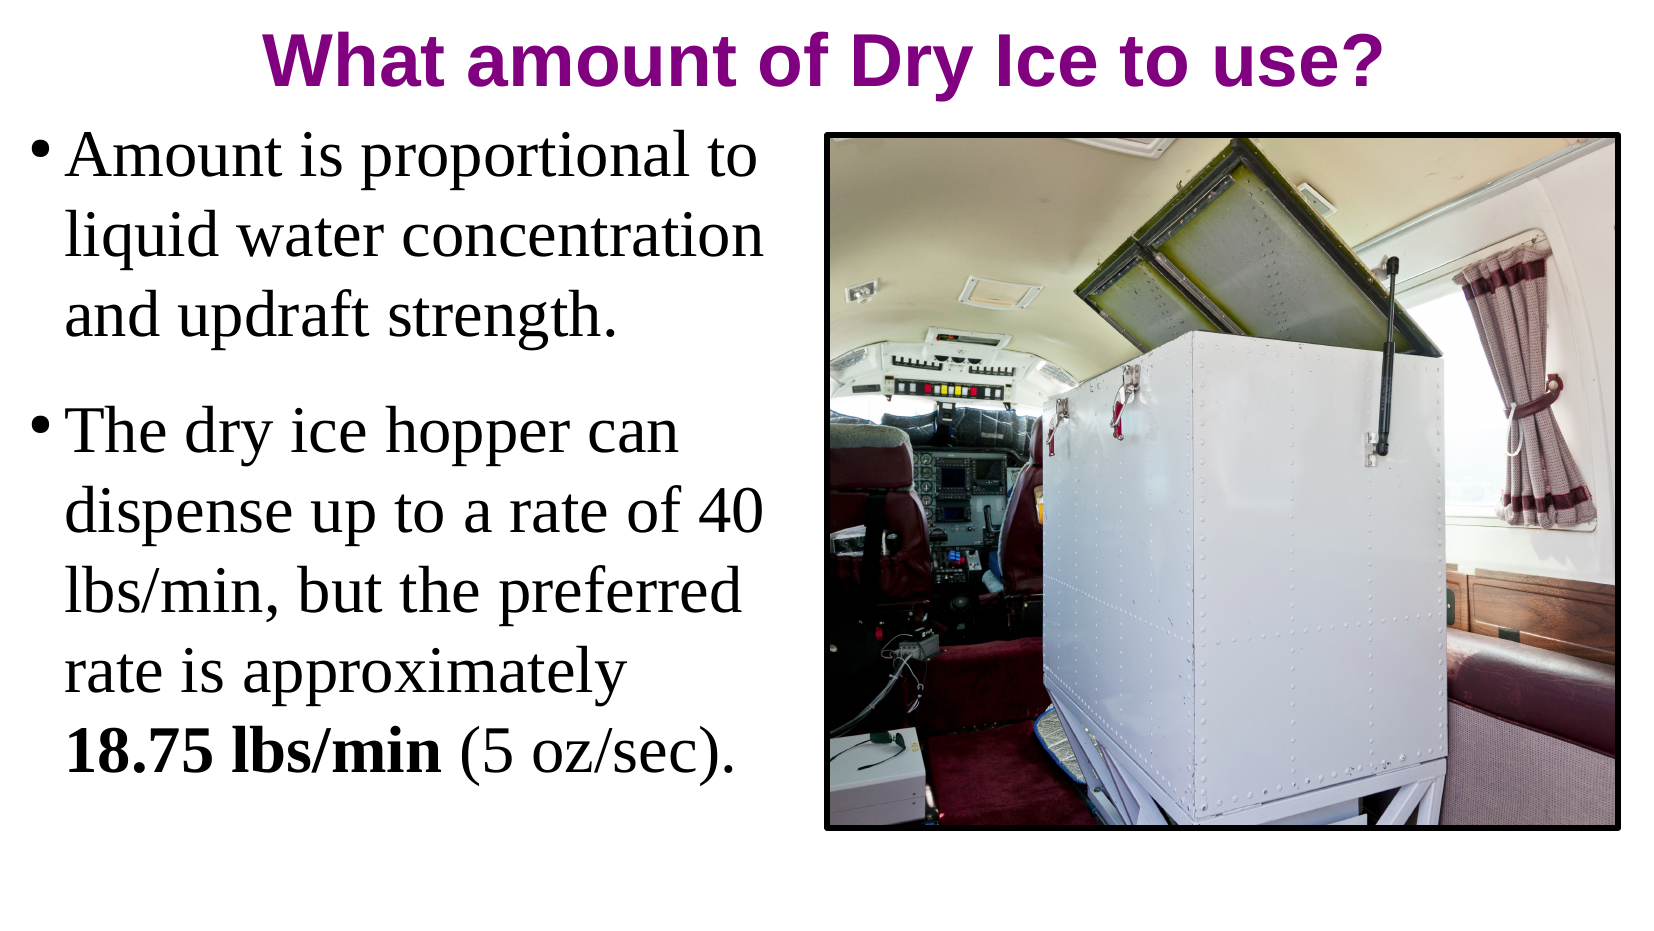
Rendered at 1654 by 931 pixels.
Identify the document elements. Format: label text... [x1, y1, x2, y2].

picture [830, 138, 1616, 826]
text_box Amount is proportional to liquid water concentration and updraft strength. The dry ice hopper can dispense up to a rate of 40 lbs/min, but the preferred rate is approximately 18.75 lbs/min (5 oz/sec). [7, 102, 788, 794]
title What amount of Dry Ice to use? [0, 5, 1654, 107]
